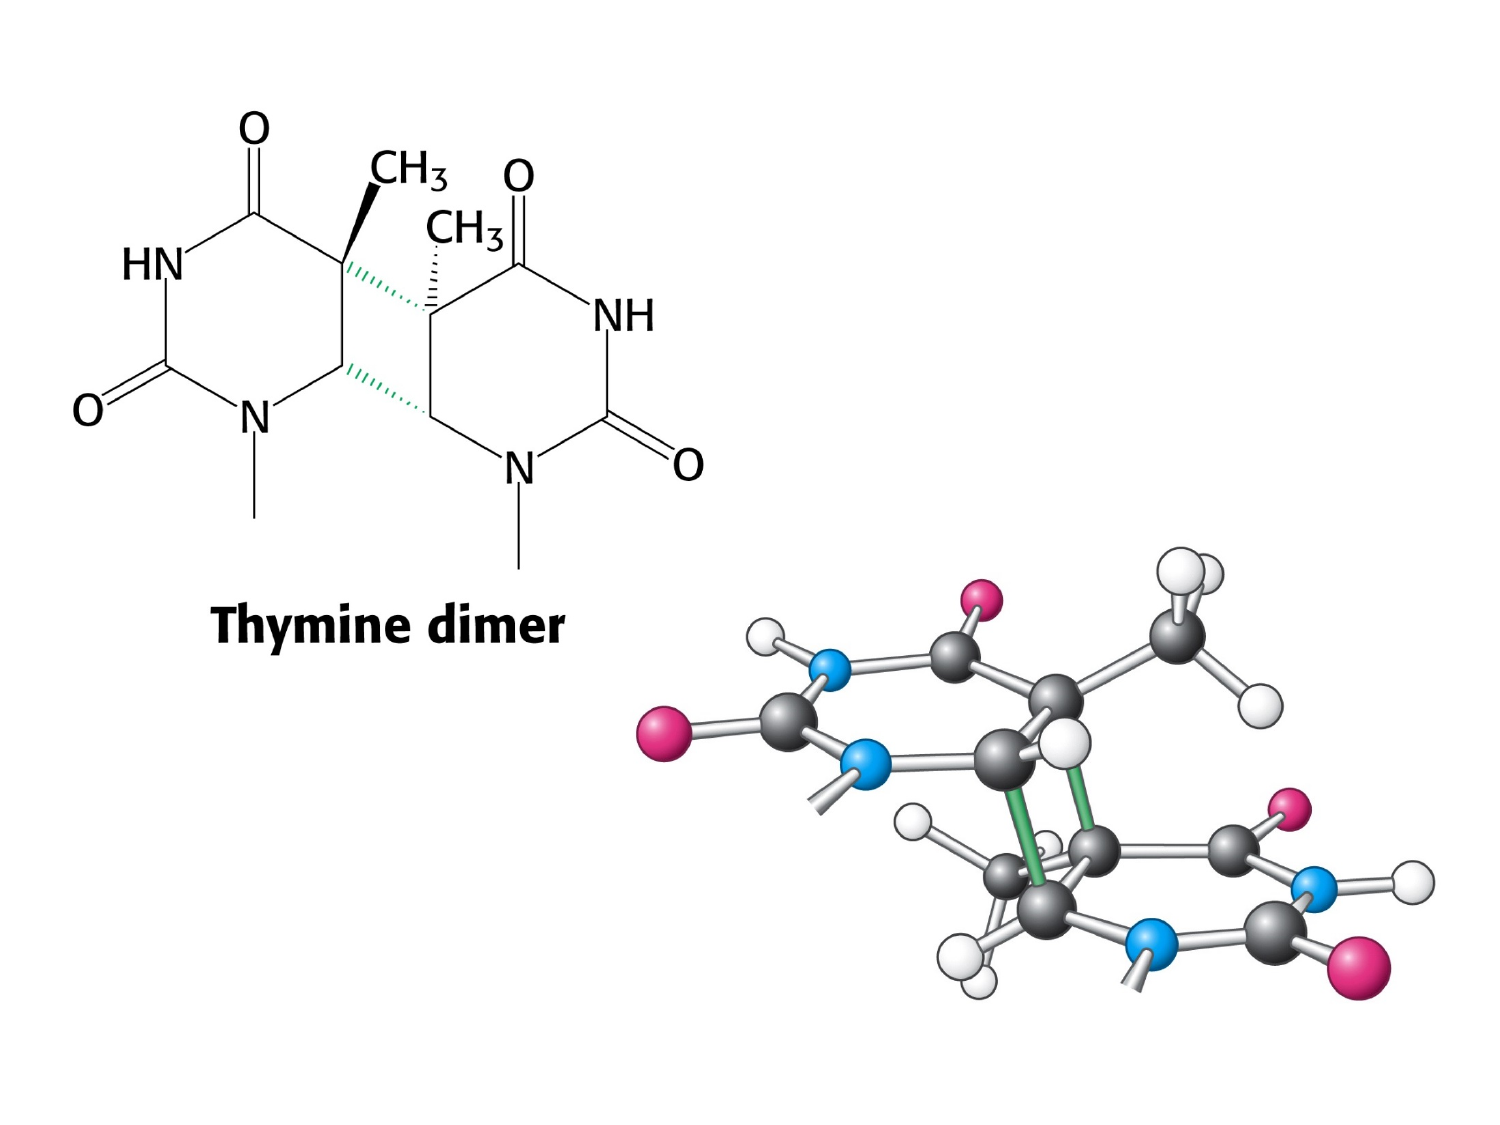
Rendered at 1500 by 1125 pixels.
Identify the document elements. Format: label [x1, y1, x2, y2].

picture [37, 74, 1475, 1048]
